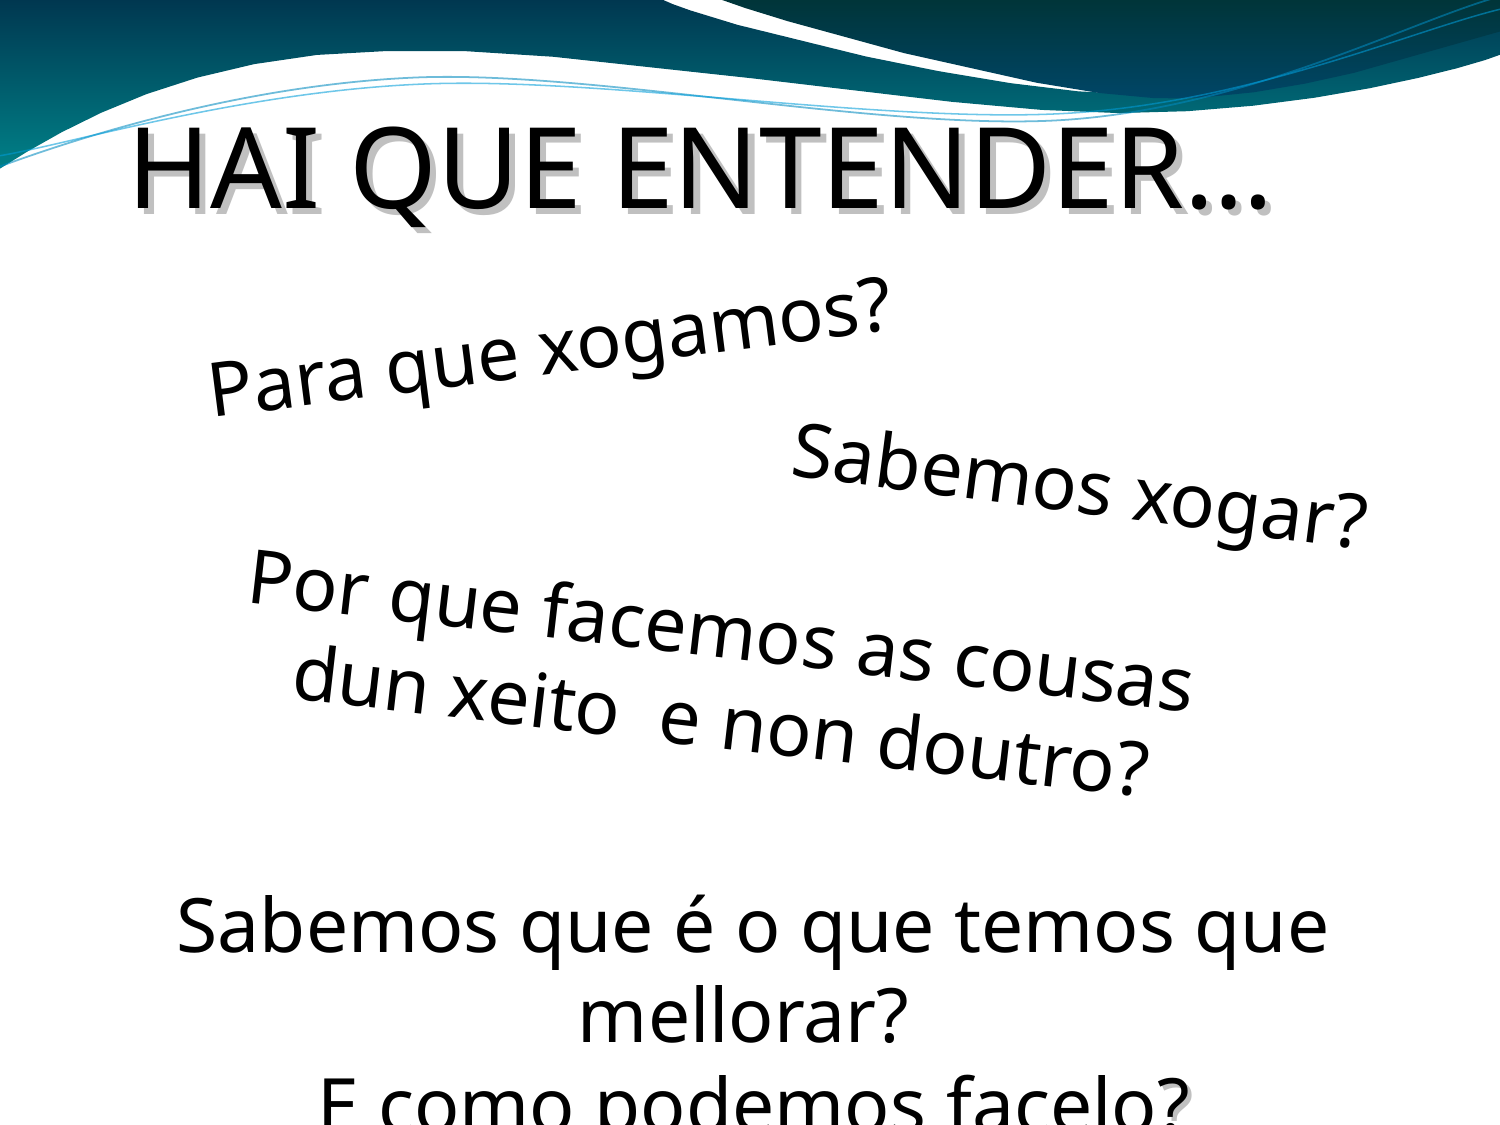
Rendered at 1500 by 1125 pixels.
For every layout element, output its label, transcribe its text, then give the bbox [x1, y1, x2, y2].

text_box Por que facemos as cousas dun xeito e non doutro? [81, 503, 1372, 846]
text_box Para que xogamos? [186, 246, 913, 442]
text_box Sabemos xogar? [772, 391, 1409, 577]
text_box Sabemos que é o que temos que mellorar? E como podemos facelo? [3, 870, 1500, 1125]
text_box HAI QUE ENTENDER… [112, 88, 1341, 238]
